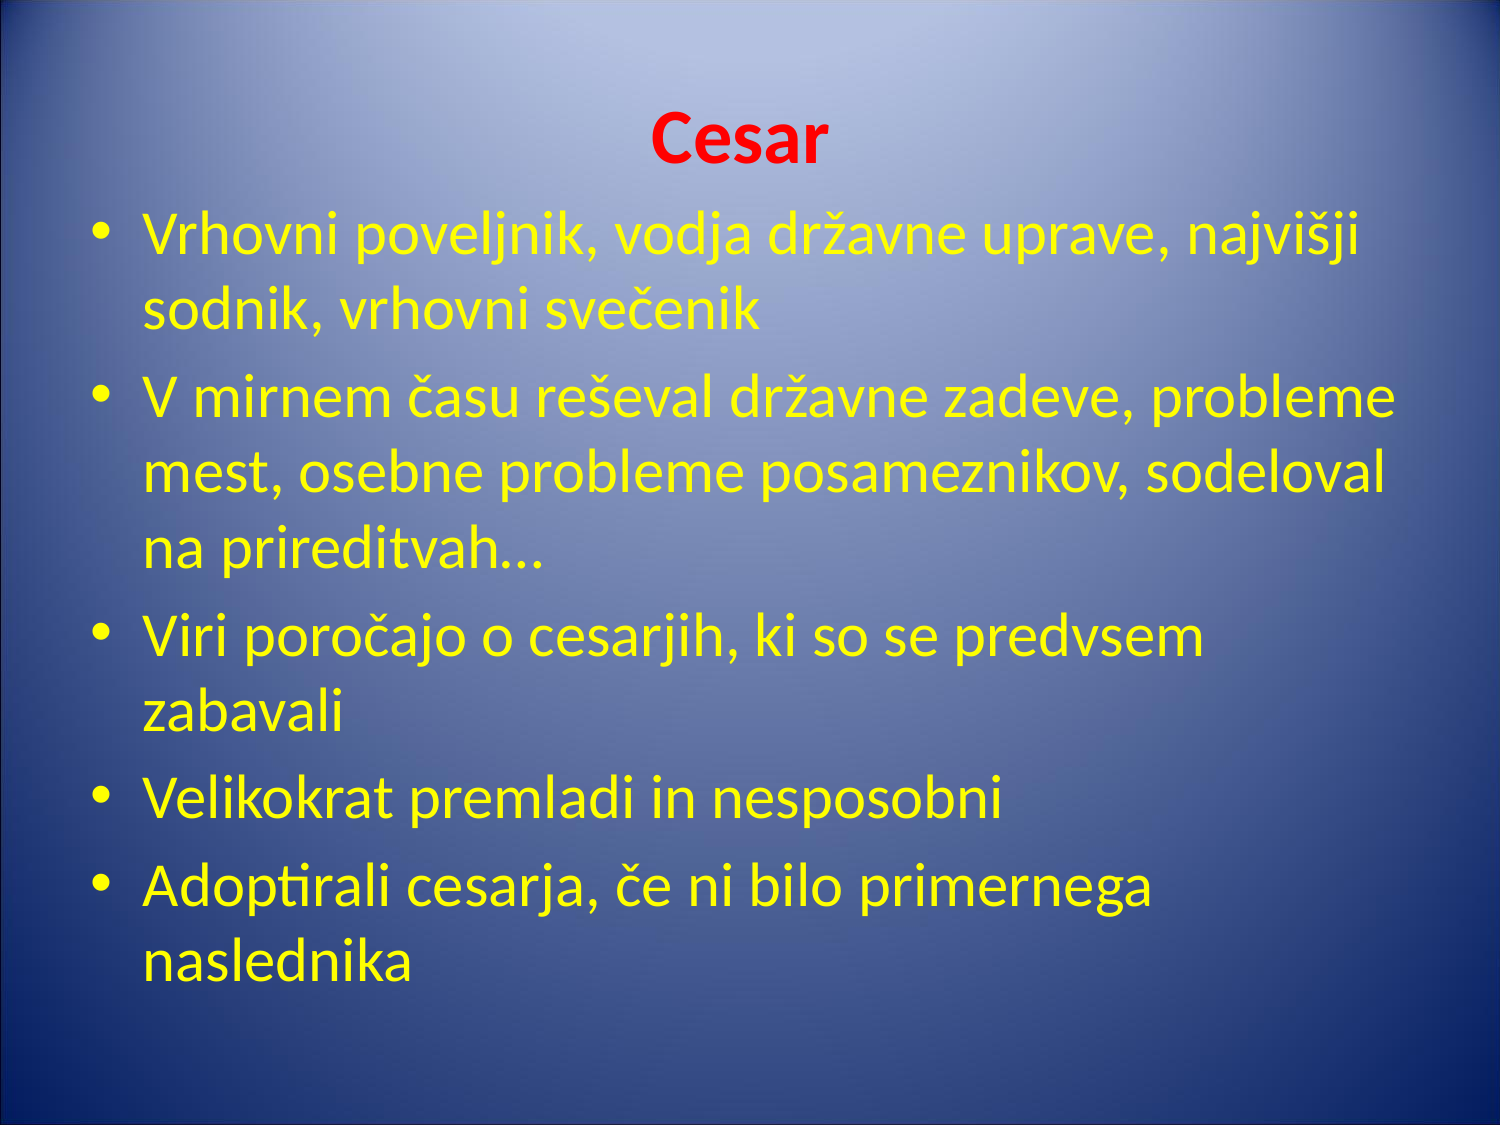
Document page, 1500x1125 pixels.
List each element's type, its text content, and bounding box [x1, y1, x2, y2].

picture [0, 0, 1500, 1125]
list Cesar Vrhovni poveljnik, vodja državne uprave, najvišji sodnik, vrhovni svečenik V mirnem času reševal državne zadeve, probleme mest, osebne probleme posameznikov, sodeloval na prireditvah… Viri poročajo o cesarjih, ki so se predvsem zabavali Velikokrat premladi in nesposobni Adoptirali cesarja, če ni bilo primernega naslednika [75, 78, 1425, 1005]
